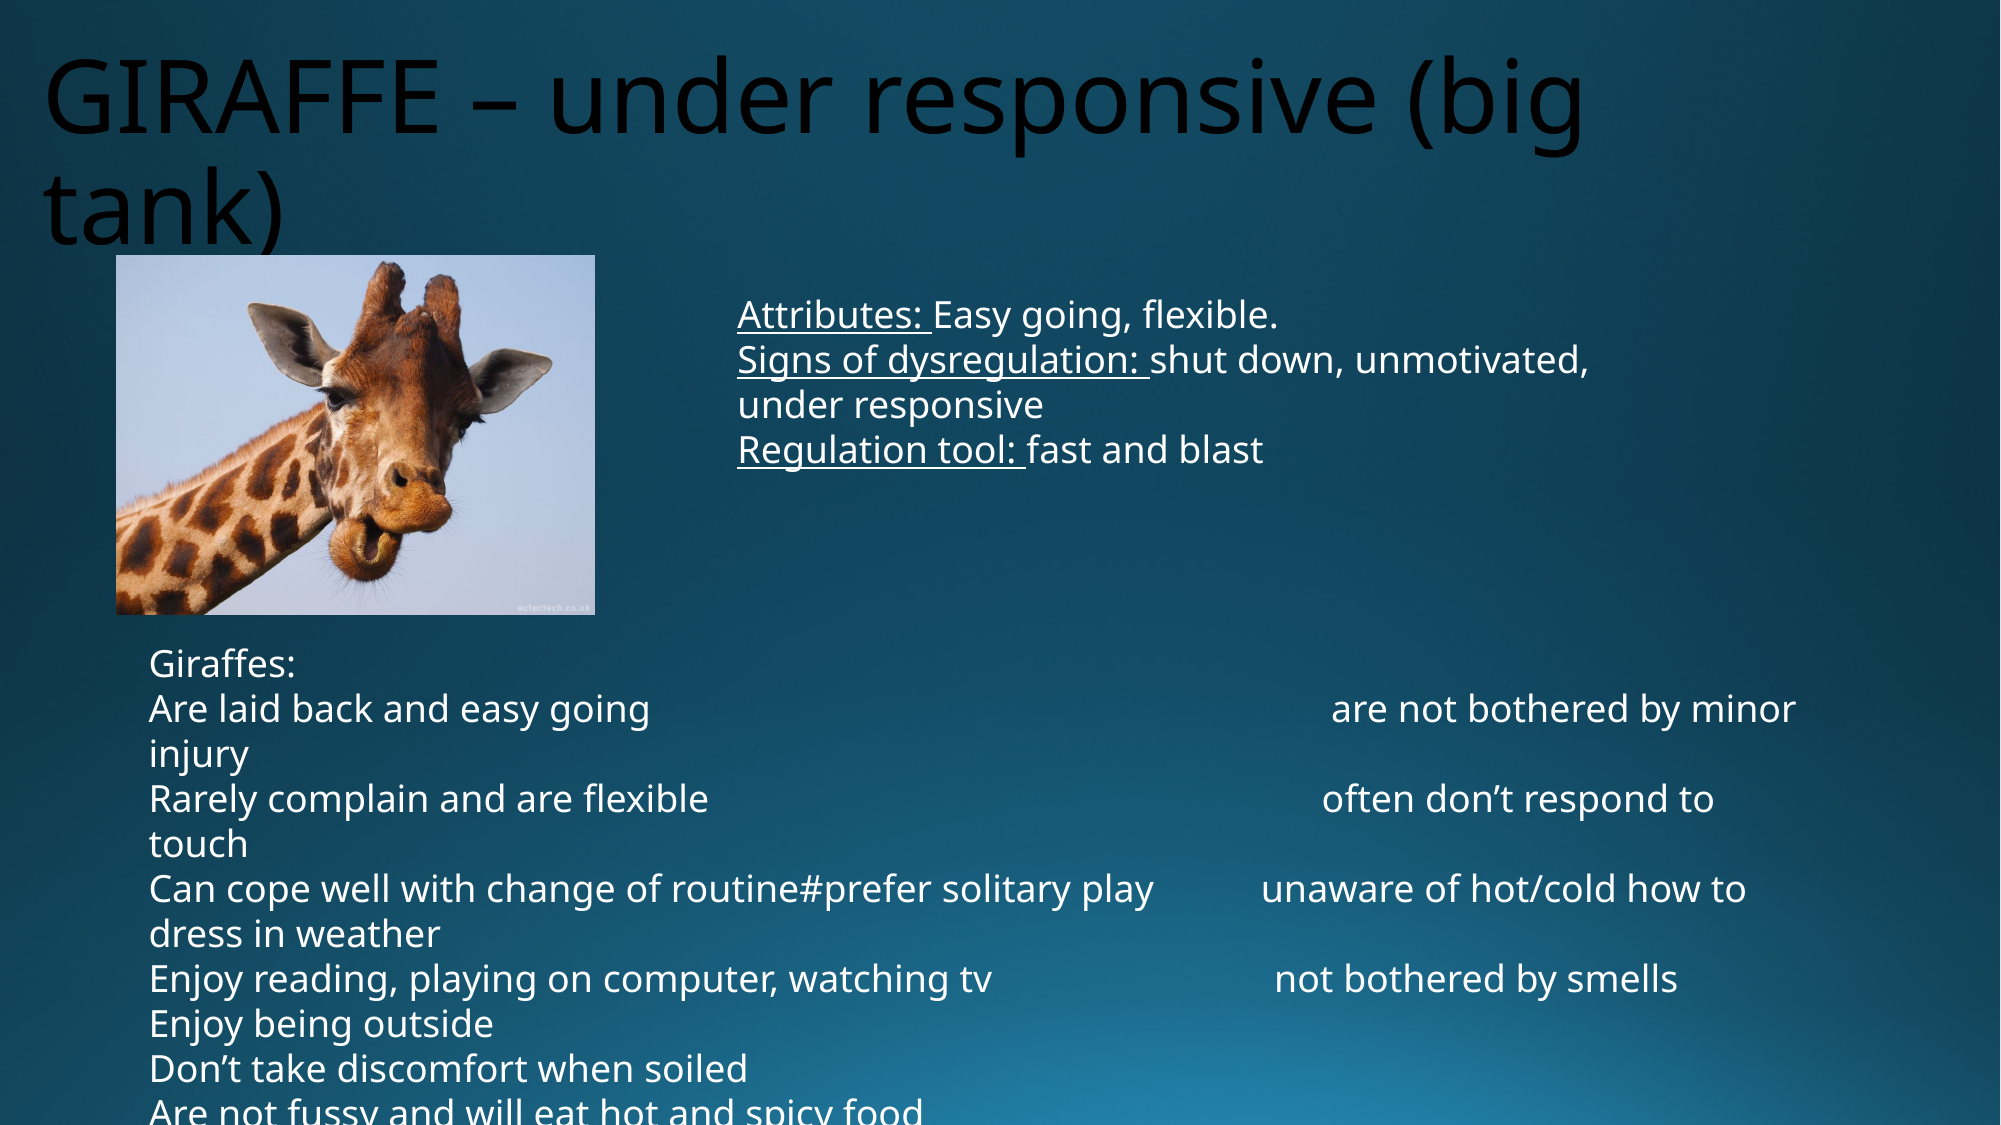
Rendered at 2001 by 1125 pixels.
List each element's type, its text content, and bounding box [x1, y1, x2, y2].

text_box Attributes: Easy going, flexible. Signs of dysregulation: shut down, unmotivated, under responsive Regulation tool: fast and blast [722, 283, 1638, 526]
text_box Giraffes: Are laid back and easy going are not bothered by minor injury Rarely complain and are flexible often don’t respond to touch Can cope well with change of routine#prefer solitary play unaware of hot/cold how to dress in weather Enjoy reading, playing on computer, watching tv not bothered by smells Enjoy being outside Don’t take discomfort when soiled Are not fussy and will eat hot and spicy food [133, 632, 1839, 1012]
picture [116, 255, 595, 615]
title GIRAFFE – under responsive (big tank) [27, 38, 1753, 256]
